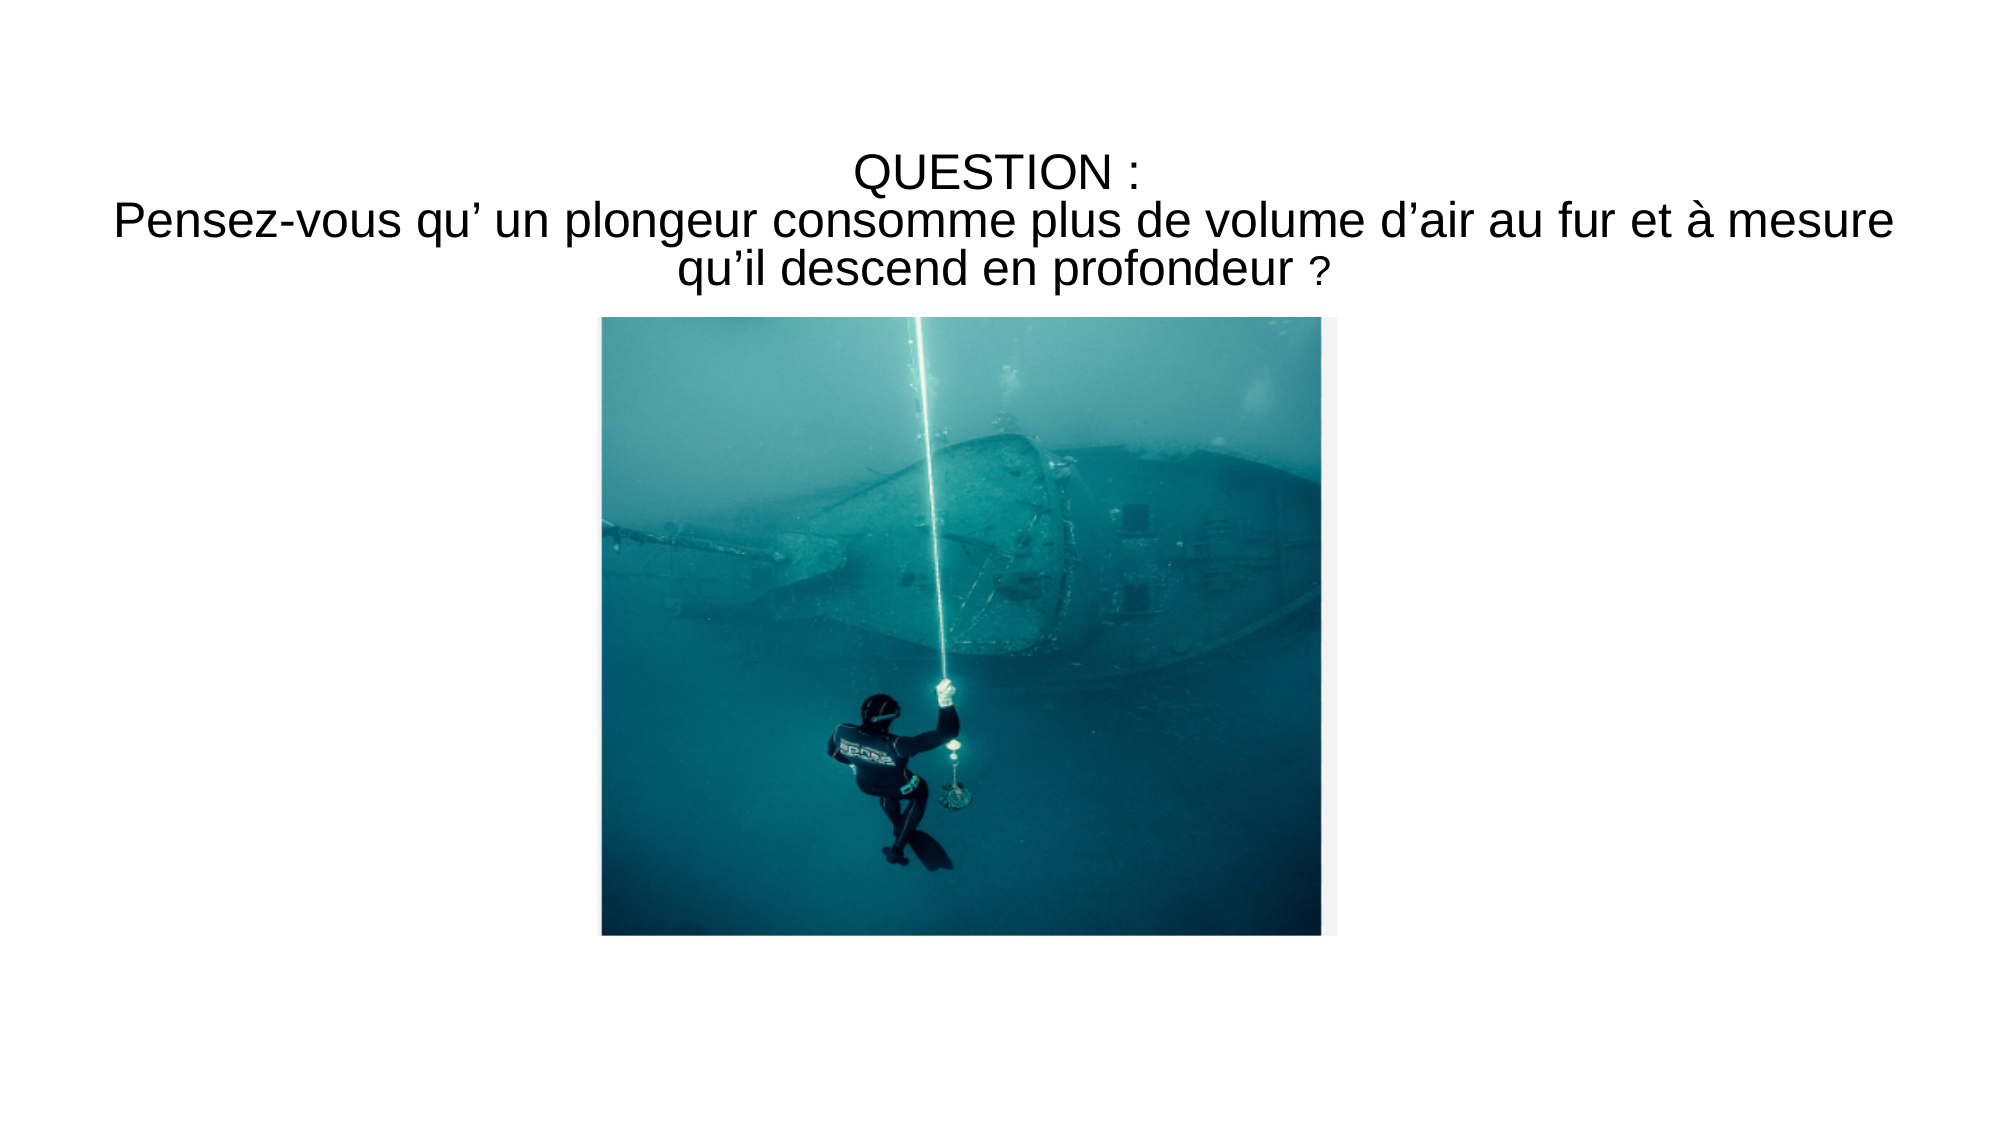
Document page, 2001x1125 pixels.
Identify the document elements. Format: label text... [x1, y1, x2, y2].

picture [597, 317, 1337, 941]
text_box QUESTION : Pensez-vous qu’ un plongeur consomme plus de volume d’air au fur et à mesure qu’il descend en profondeur ? [90, 87, 1919, 375]
